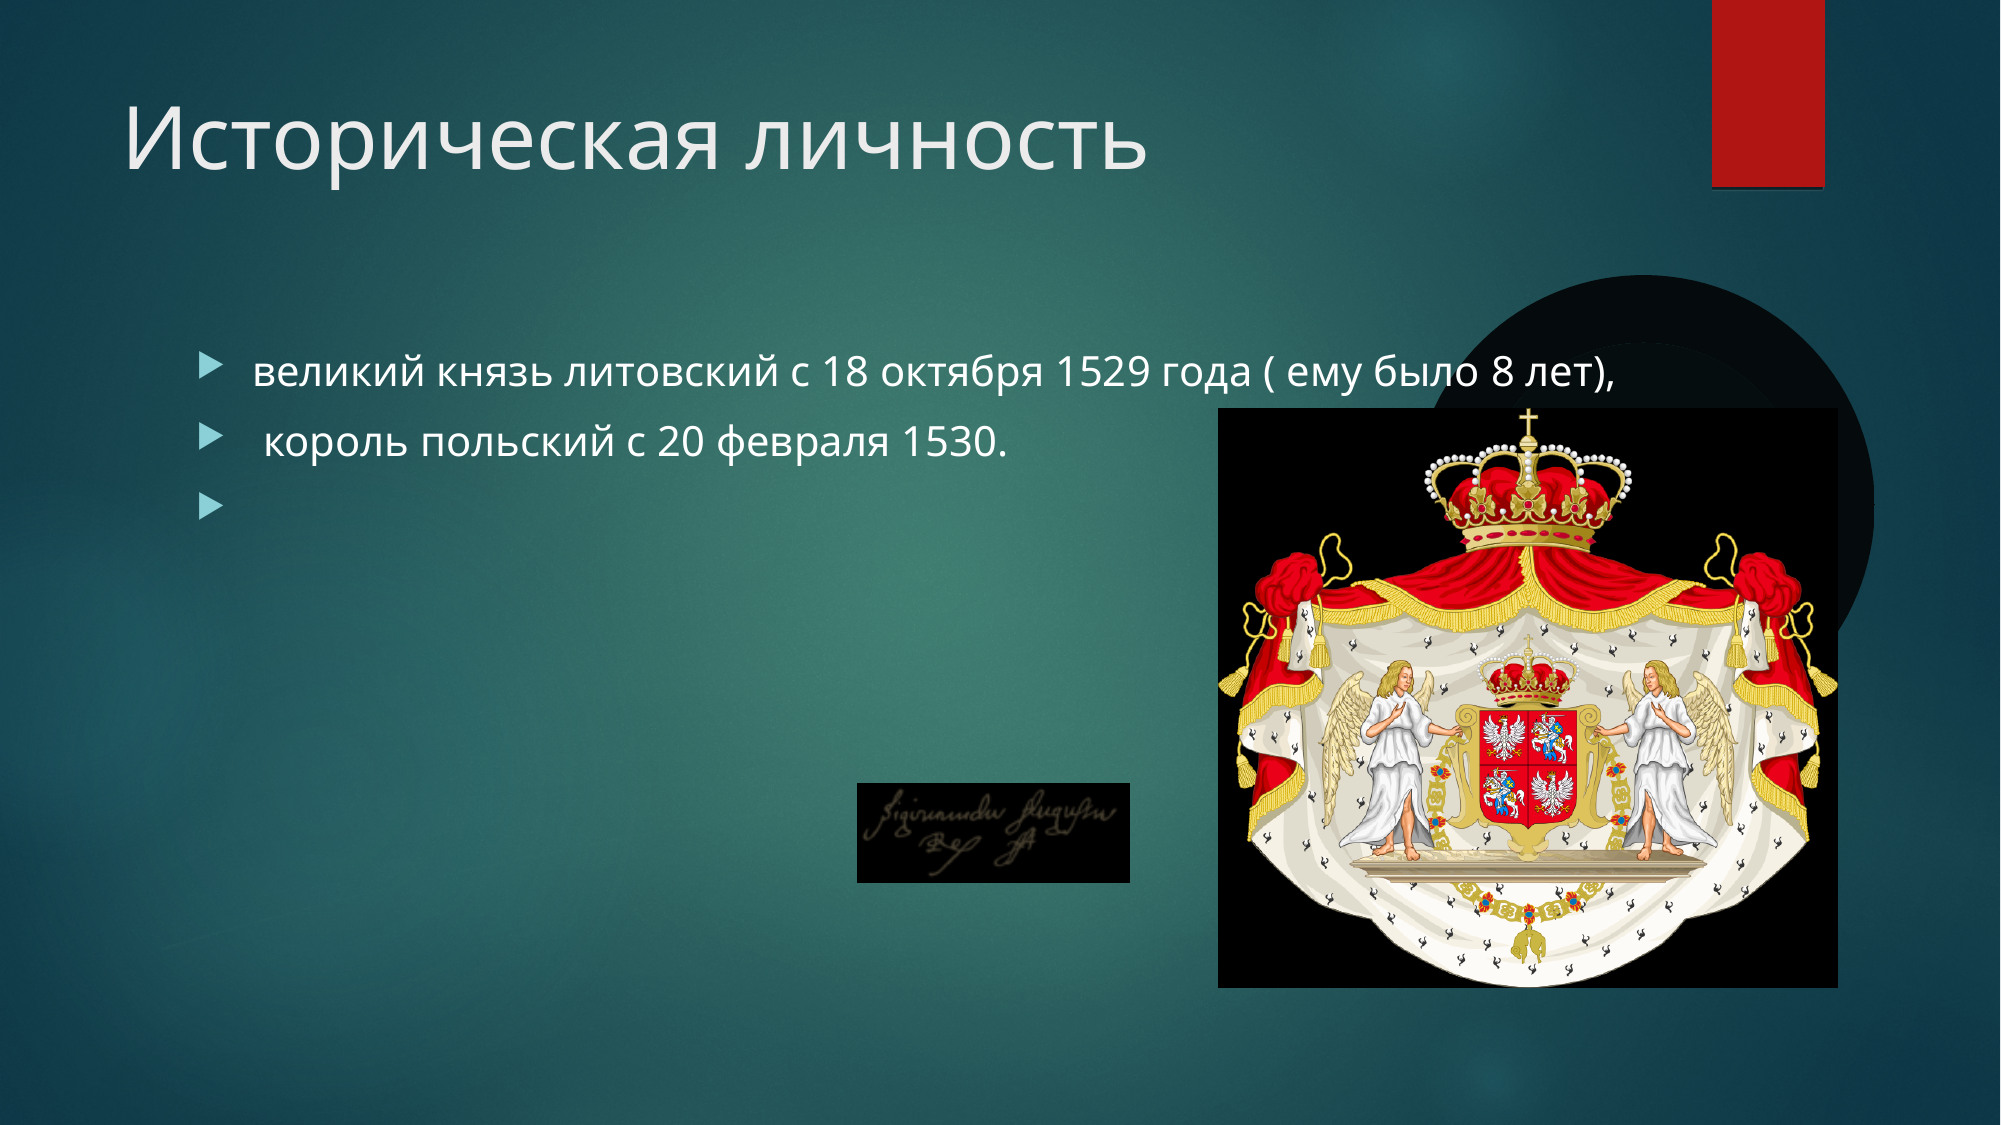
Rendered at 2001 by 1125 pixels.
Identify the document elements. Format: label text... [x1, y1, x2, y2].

title Историческая личность [106, 74, 1649, 305]
picture [857, 783, 1130, 884]
list великий князь литовский с 18 октября 1529 года ( ему было 8 лет), король польский с 20 февраля 1530. [181, 336, 1649, 1026]
picture [1218, 408, 1838, 988]
